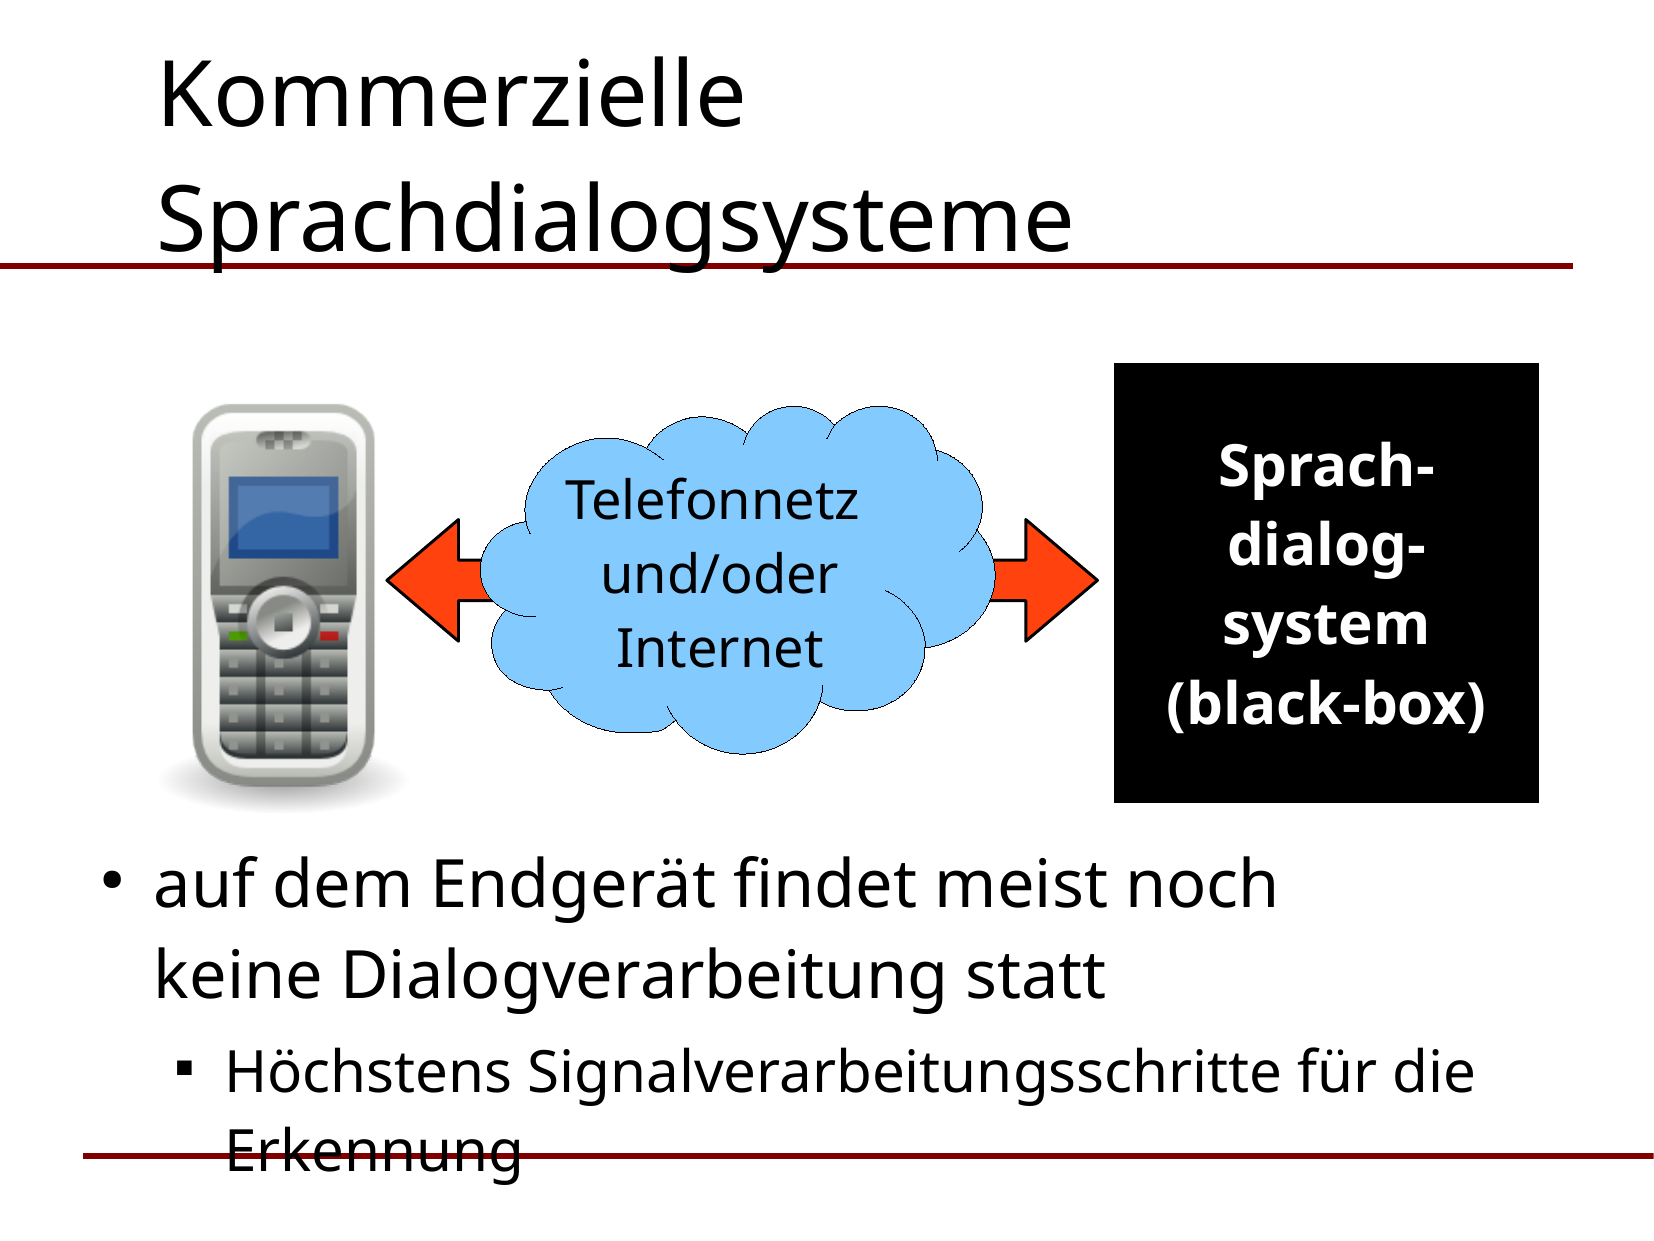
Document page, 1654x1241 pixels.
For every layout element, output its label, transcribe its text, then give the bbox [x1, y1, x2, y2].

list auf dem Endgerät findet meist noch keine Dialogverarbeitung statt Höchstens Signalverarbeitungsschritte für die Erkennung [82, 836, 1571, 1107]
text_box Telefonnetz und/oder Internet [480, 406, 996, 755]
text_box [991, 519, 1098, 642]
title Kommerzielle Sprachdialogsysteme [82, 49, 1571, 257]
text_box Sprach- dialog- system (black-box) [1114, 363, 1539, 803]
text_box [386, 519, 492, 642]
picture [65, 386, 503, 823]
